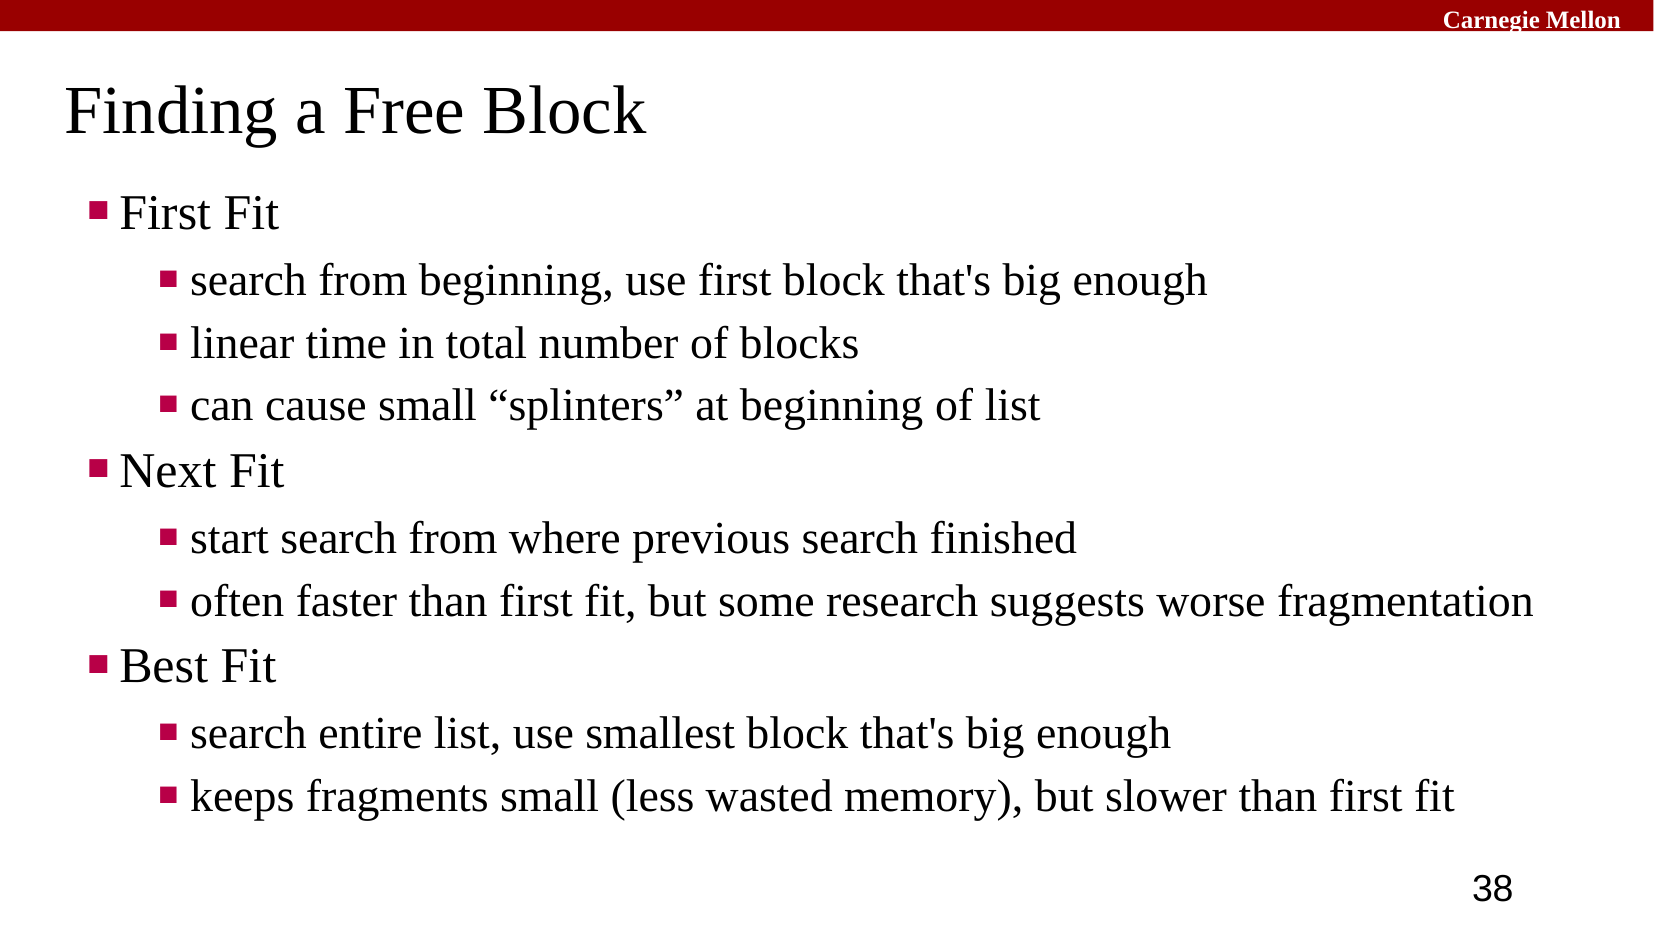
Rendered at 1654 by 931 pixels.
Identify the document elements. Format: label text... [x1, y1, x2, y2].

title Finding a Free Block [64, 58, 1576, 163]
list First Fit search from beginning, use first block that's big enough linear time in total number of blocks can cause small “splinters” at beginning of list Next Fit start search from where previous search finished often faster than first fit, but some research suggests worse fragmentation Best Fit search entire list, use smallest block that's big enough keeps fragments small (less wasted memory), but slower than first fit [71, 184, 1576, 859]
